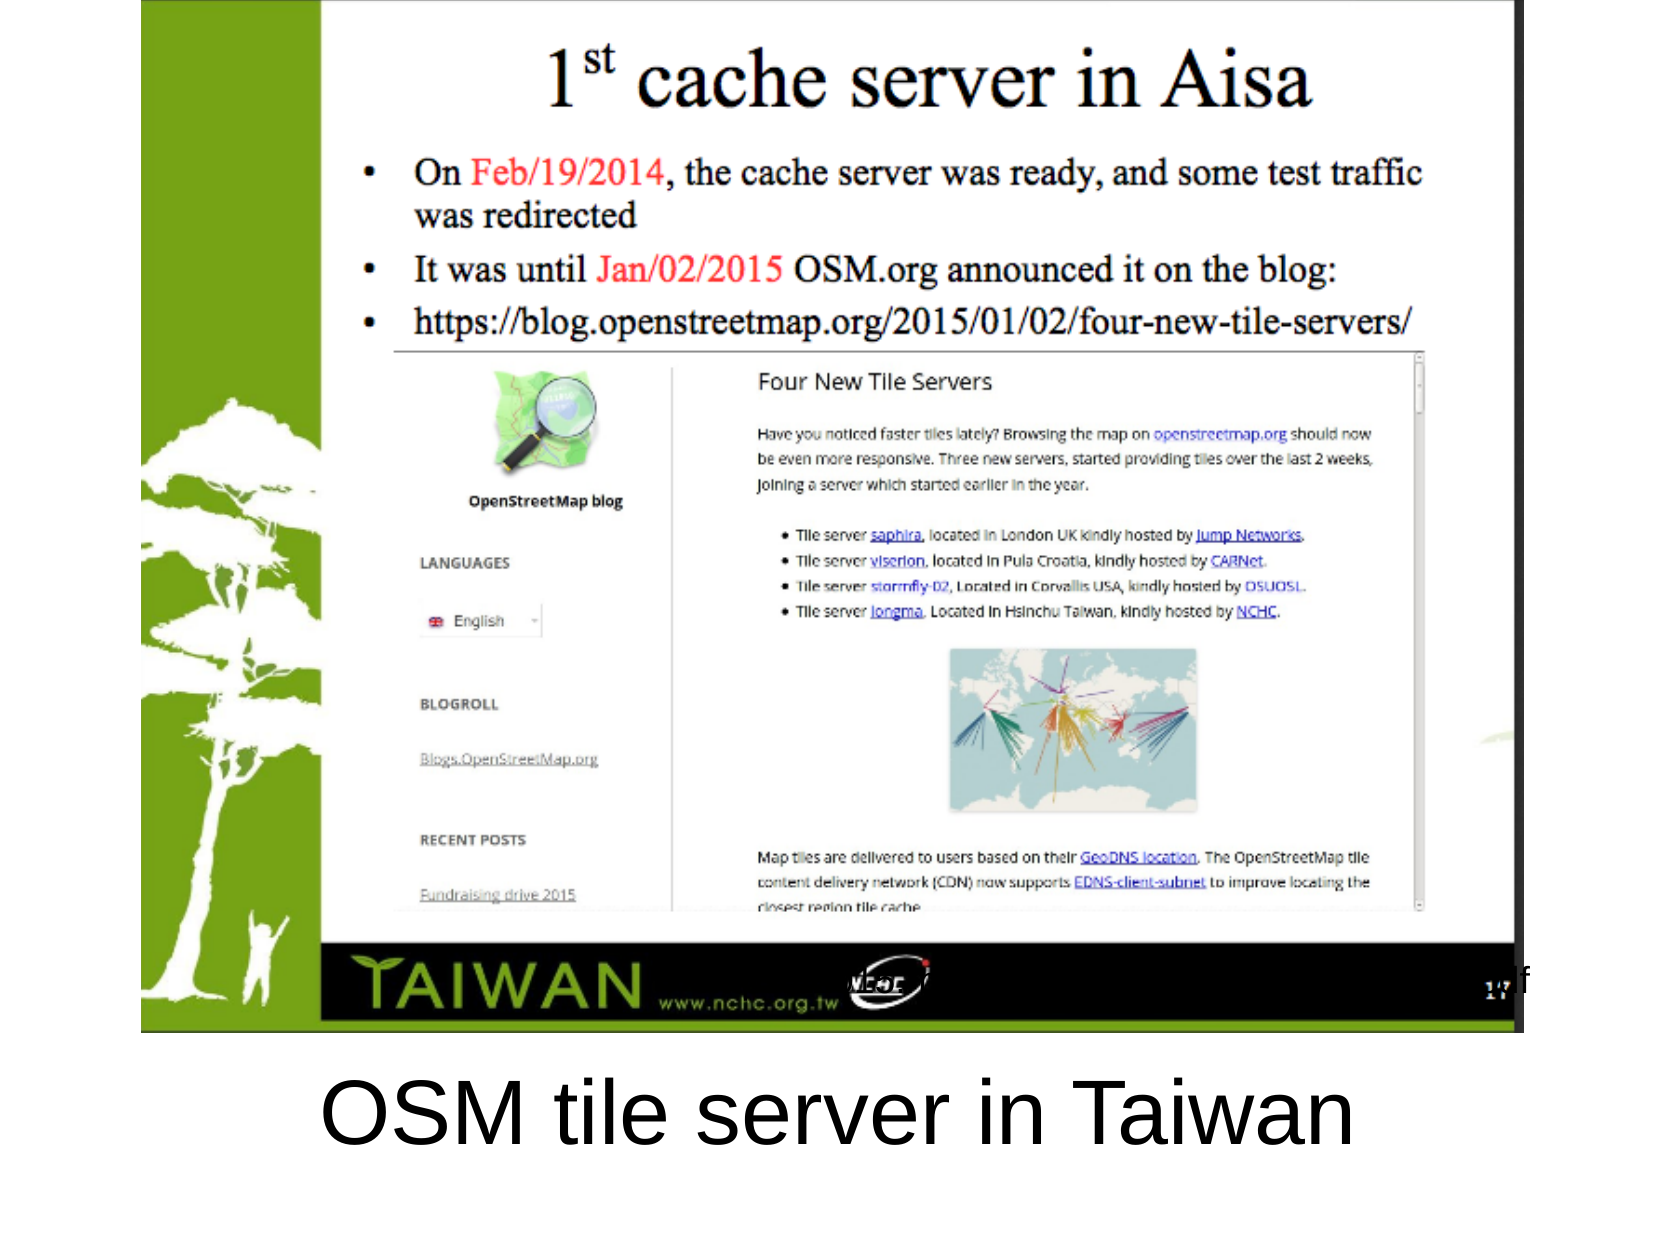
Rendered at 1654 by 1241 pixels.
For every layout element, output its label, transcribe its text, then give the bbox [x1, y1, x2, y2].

picture [141, 0, 1524, 1033]
title OSM tile server in Taiwan [94, 1009, 1583, 1217]
text_box https://2015.rmll.info/IMG/pdf/lsm2015-osm-v1.pdf [685, 952, 1547, 1010]
